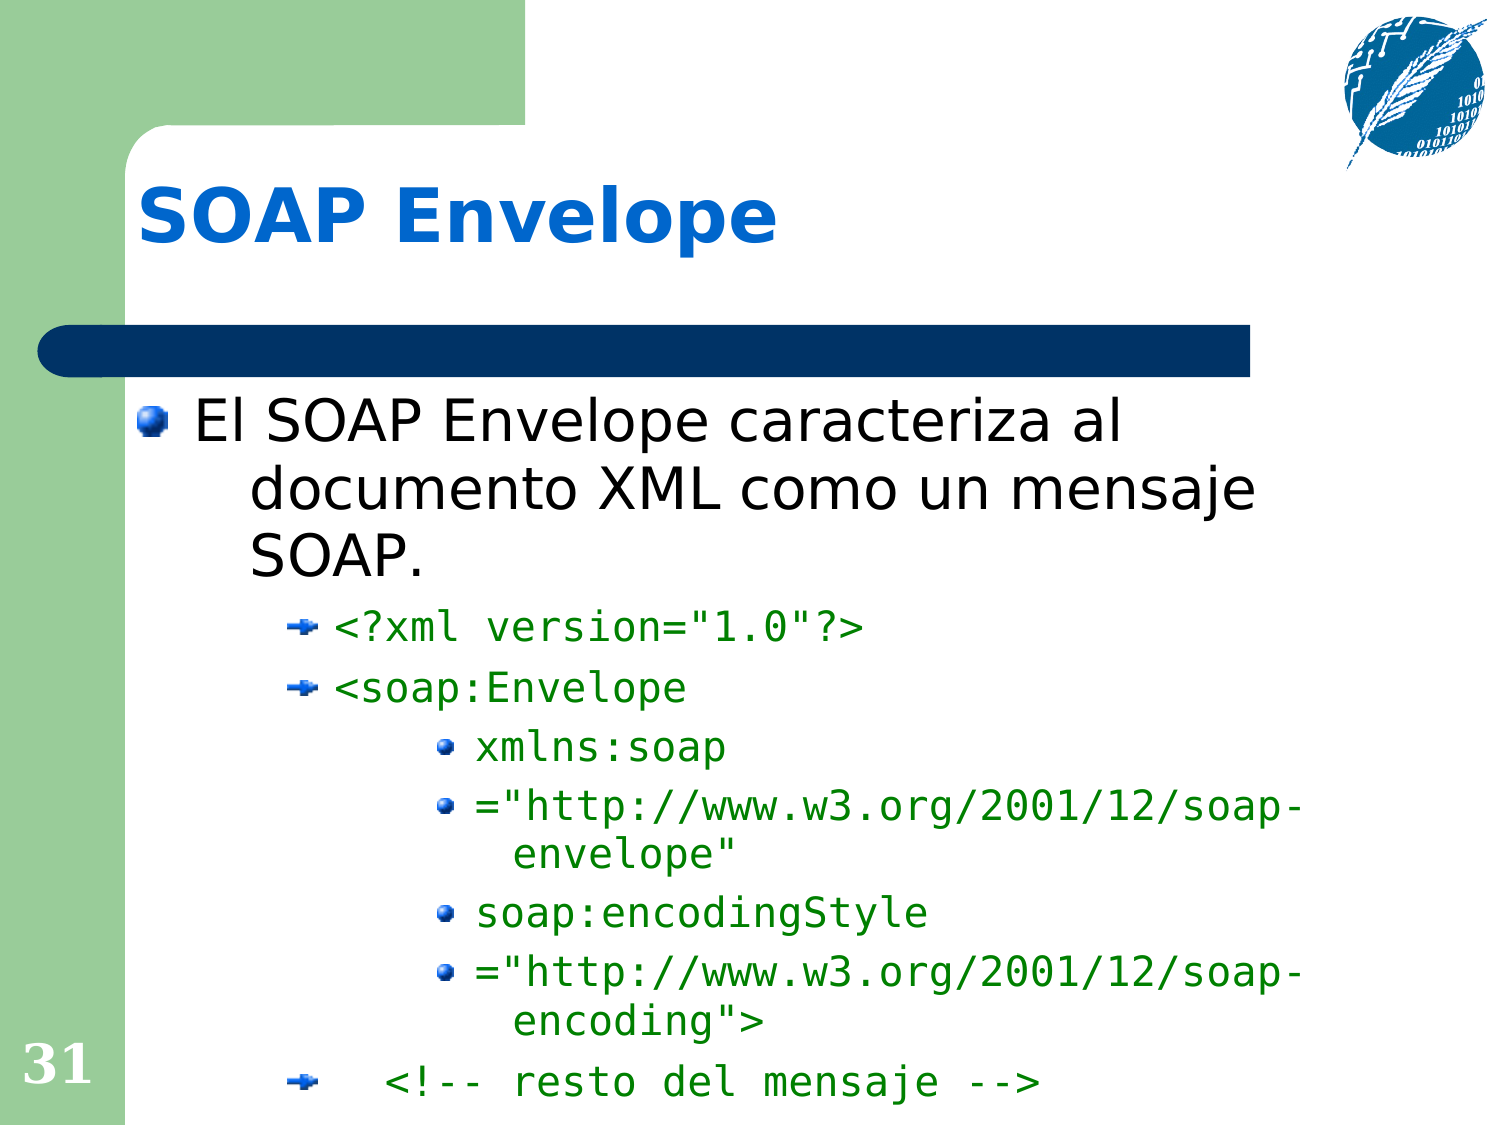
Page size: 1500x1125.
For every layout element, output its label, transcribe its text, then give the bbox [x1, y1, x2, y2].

title SOAP Envelope [136, 136, 1414, 301]
picture [1427, 138, 1431, 148]
picture [1436, 127, 1450, 136]
picture [1416, 140, 1425, 149]
picture [287, 1074, 318, 1090]
picture [1433, 139, 1440, 147]
picture [1341, 15, 1487, 172]
list El SOAP Envelope caracteriza al documento XML como un mensaje SOAP. <?xml version="1.0"?> <soap:Envelope xmlns:soap ="http://www.w3.org/2001/12/soap-envelope" soap:encodingStyle ="http://www.w3.org/2001/12/soap-encoding"> <!-- resto del mensaje --> </soap:Envelope> [137, 387, 1400, 1045]
